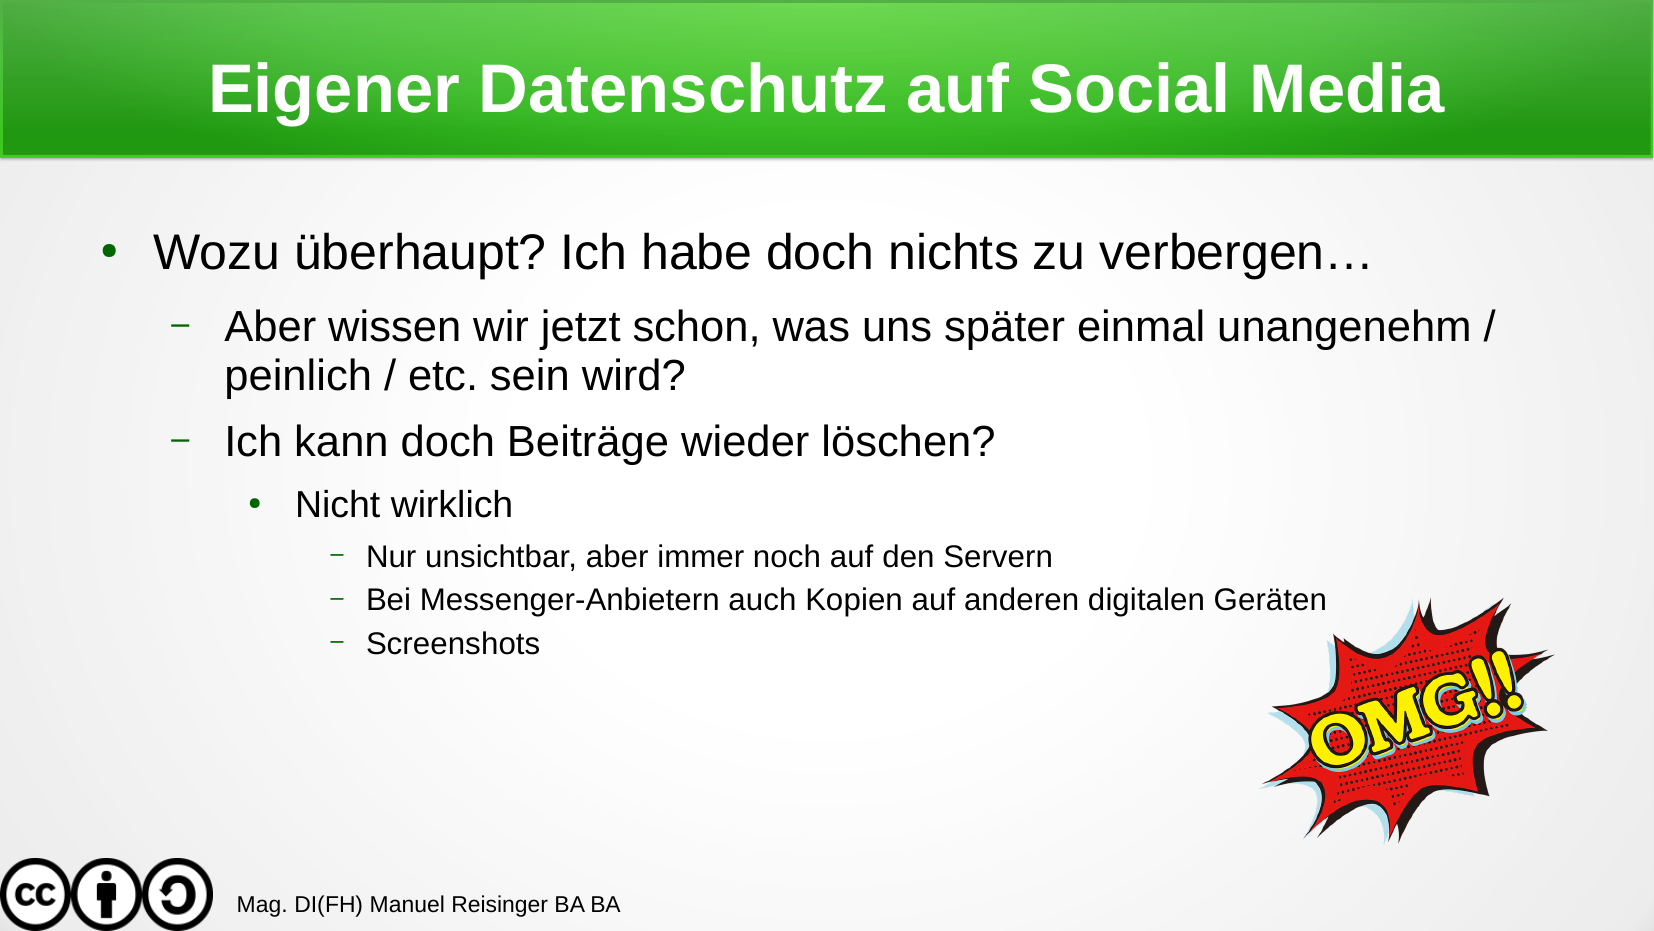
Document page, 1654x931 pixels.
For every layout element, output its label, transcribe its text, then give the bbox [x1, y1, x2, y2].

list Wozu überhaupt? Ich habe doch nichts zu verbergen… Aber wissen wir jetzt schon, was uns später einmal unangenehm / peinlich / etc. sein wird? Ich kann doch Beiträge wieder löschen? Nicht wirklich Nur unsichtbar, aber immer noch auf den Servern Bei Messenger-Anbietern auch Kopien auf anderen digitalen Geräten Screenshots [82, 224, 1571, 764]
title Eigener Datenschutz auf Social Media [82, 35, 1571, 142]
picture [1258, 597, 1555, 845]
picture [0, 858, 213, 931]
